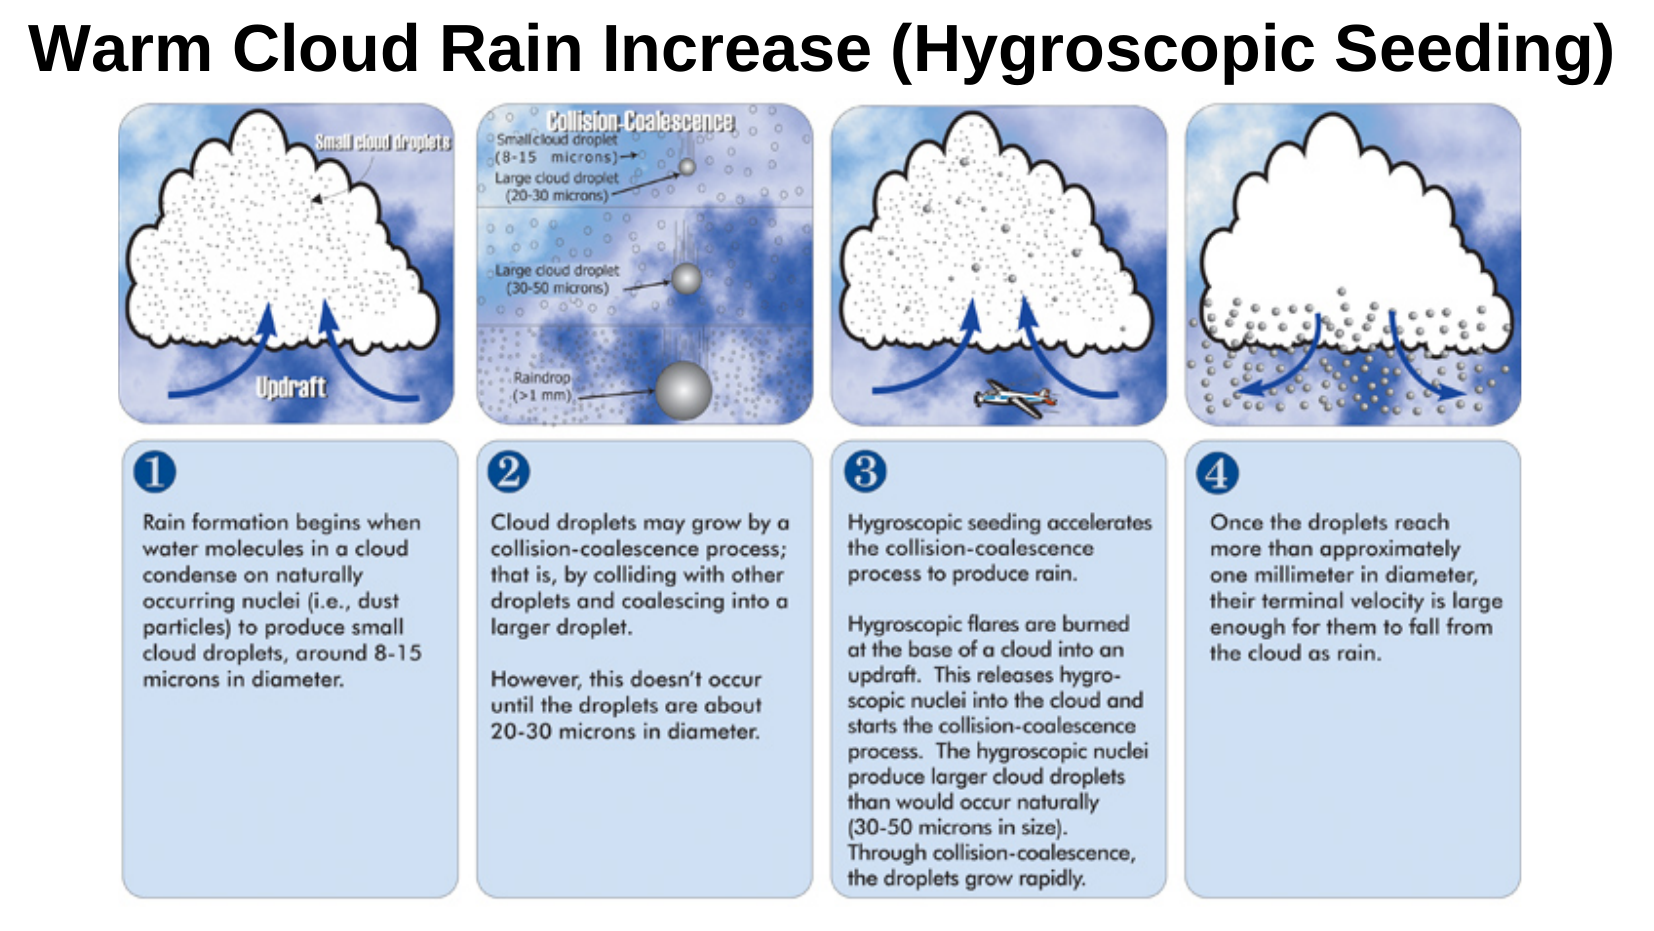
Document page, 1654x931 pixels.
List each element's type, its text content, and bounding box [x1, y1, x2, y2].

picture [118, 98, 1522, 907]
title Warm Cloud Rain Increase (Hygroscopic Seeding) [0, 0, 1651, 95]
